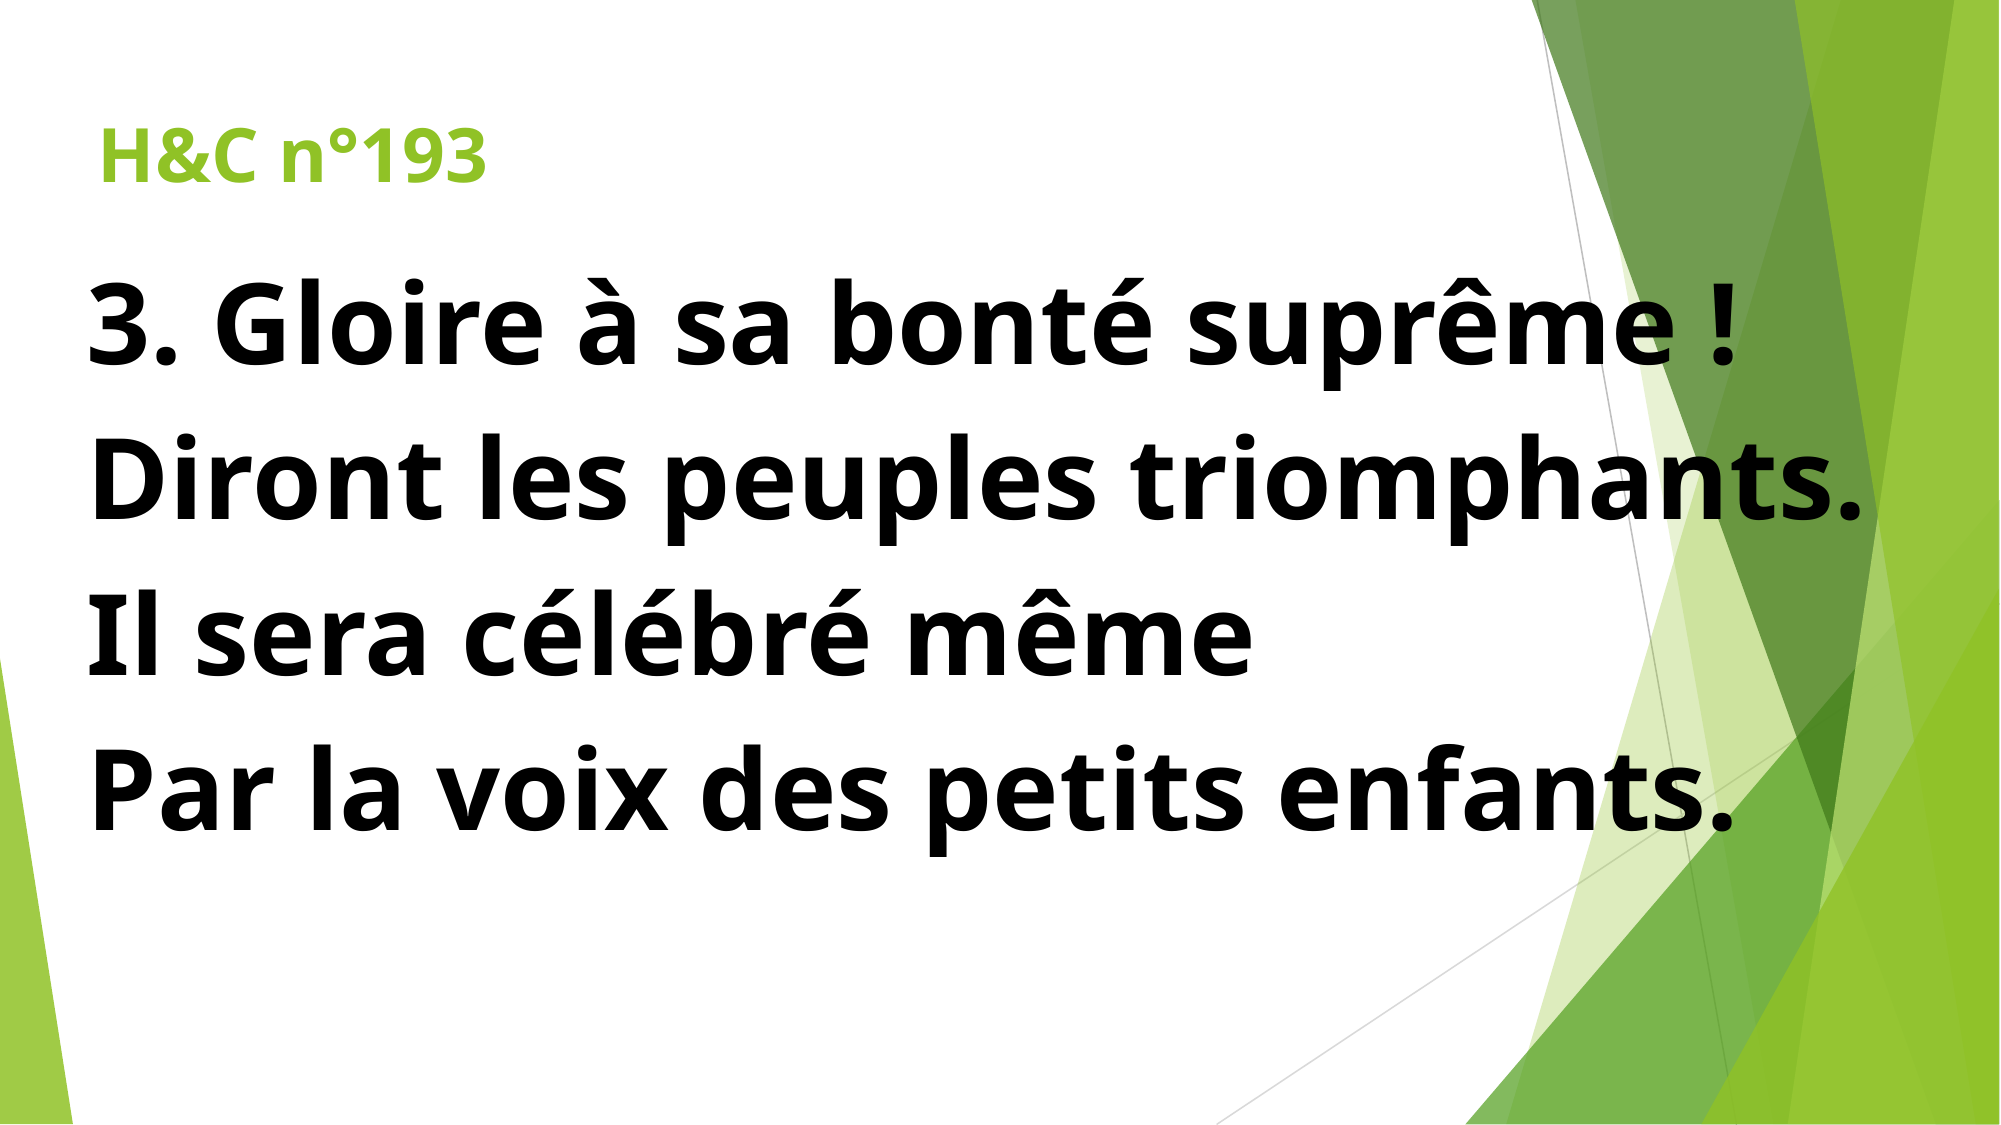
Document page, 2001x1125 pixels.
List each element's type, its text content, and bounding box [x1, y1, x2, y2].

text_box H&C n°193 [82, 99, 1522, 224]
text_box 3. Gloire à sa bonté suprême ! Diront les peuples triomphants. Il sera célébré même Par la voix des petits enfants. [70, 224, 1949, 1063]
